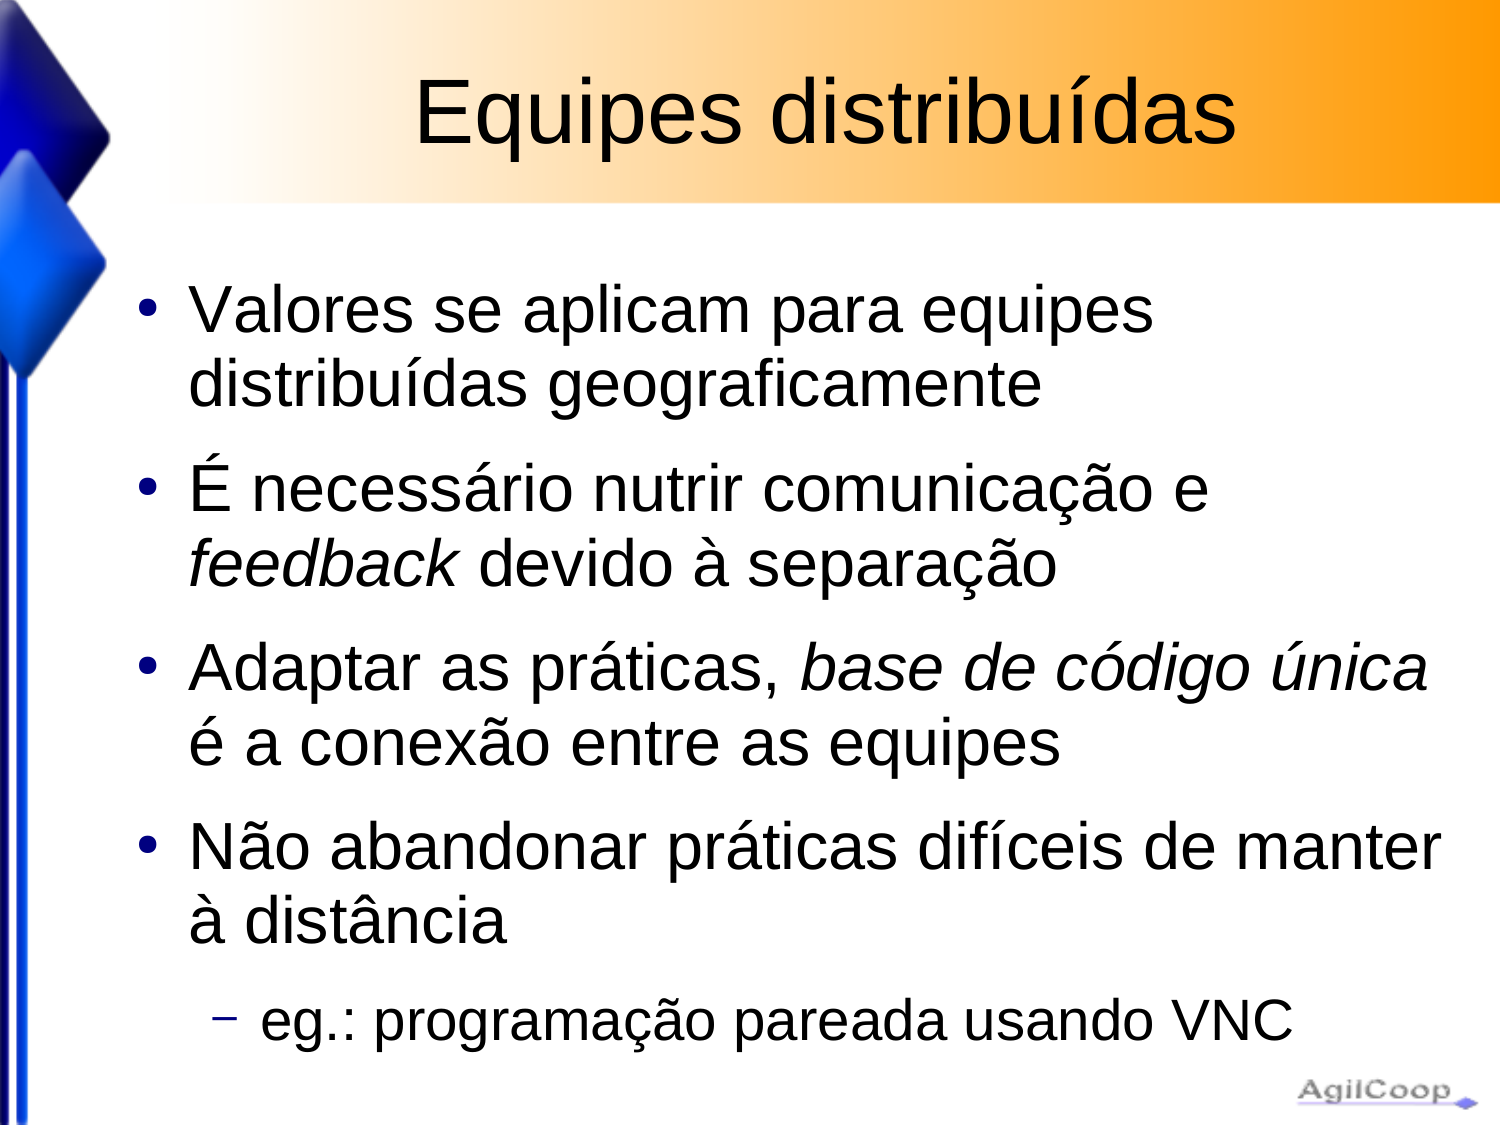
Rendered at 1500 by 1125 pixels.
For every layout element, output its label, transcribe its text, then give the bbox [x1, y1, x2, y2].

list Valores se aplicam para equipes distribuídas geograficamente É necessário nutrir comunicação e feedback devido à separação Adaptar as práticas, base de código única é a conexão entre as equipes Não abandonar práticas difíceis de manter à distância eg.: programação pareada usando VNC [118, 271, 1477, 1123]
title Equipes distribuídas [82, 8, 1500, 216]
picture [0, 0, 1500, 1125]
